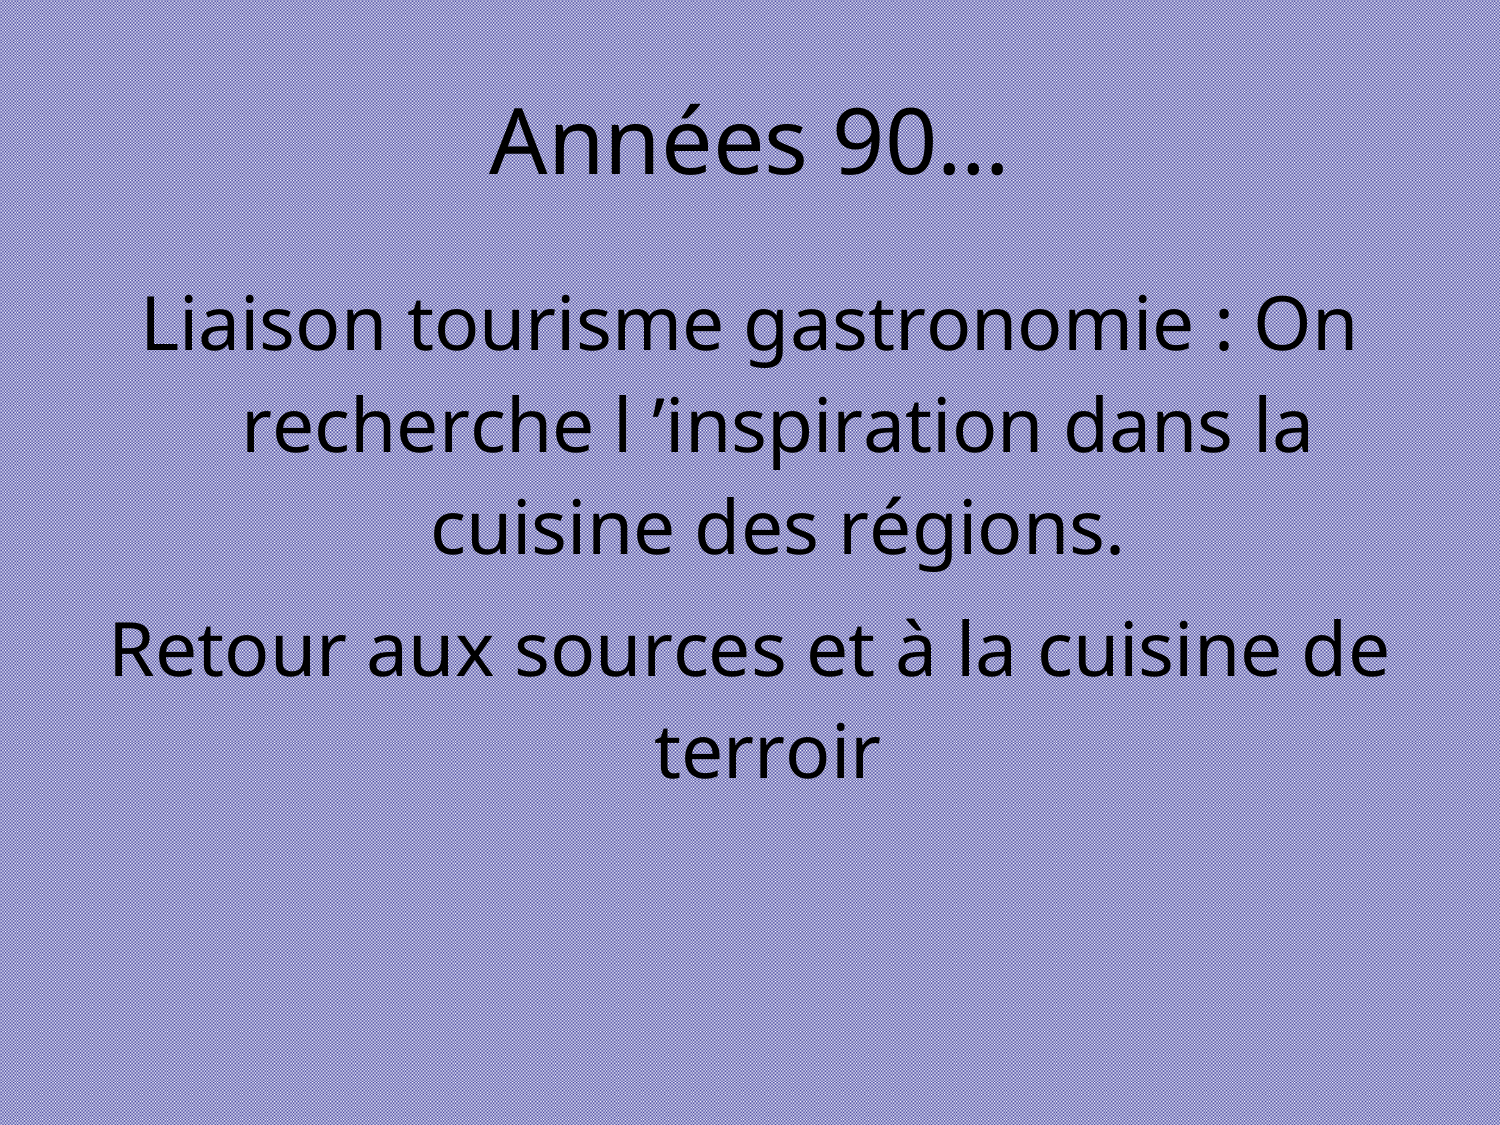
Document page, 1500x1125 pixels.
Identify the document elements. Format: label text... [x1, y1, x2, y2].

title Années 90… [75, 45, 1426, 233]
picture [0, 0, 1500, 1125]
list Liaison tourisme gastronomie : On recherche l ’inspiration dans la cuisine des régions. Retour aux sources et à la cuisine de terroir [75, 262, 1426, 1006]
